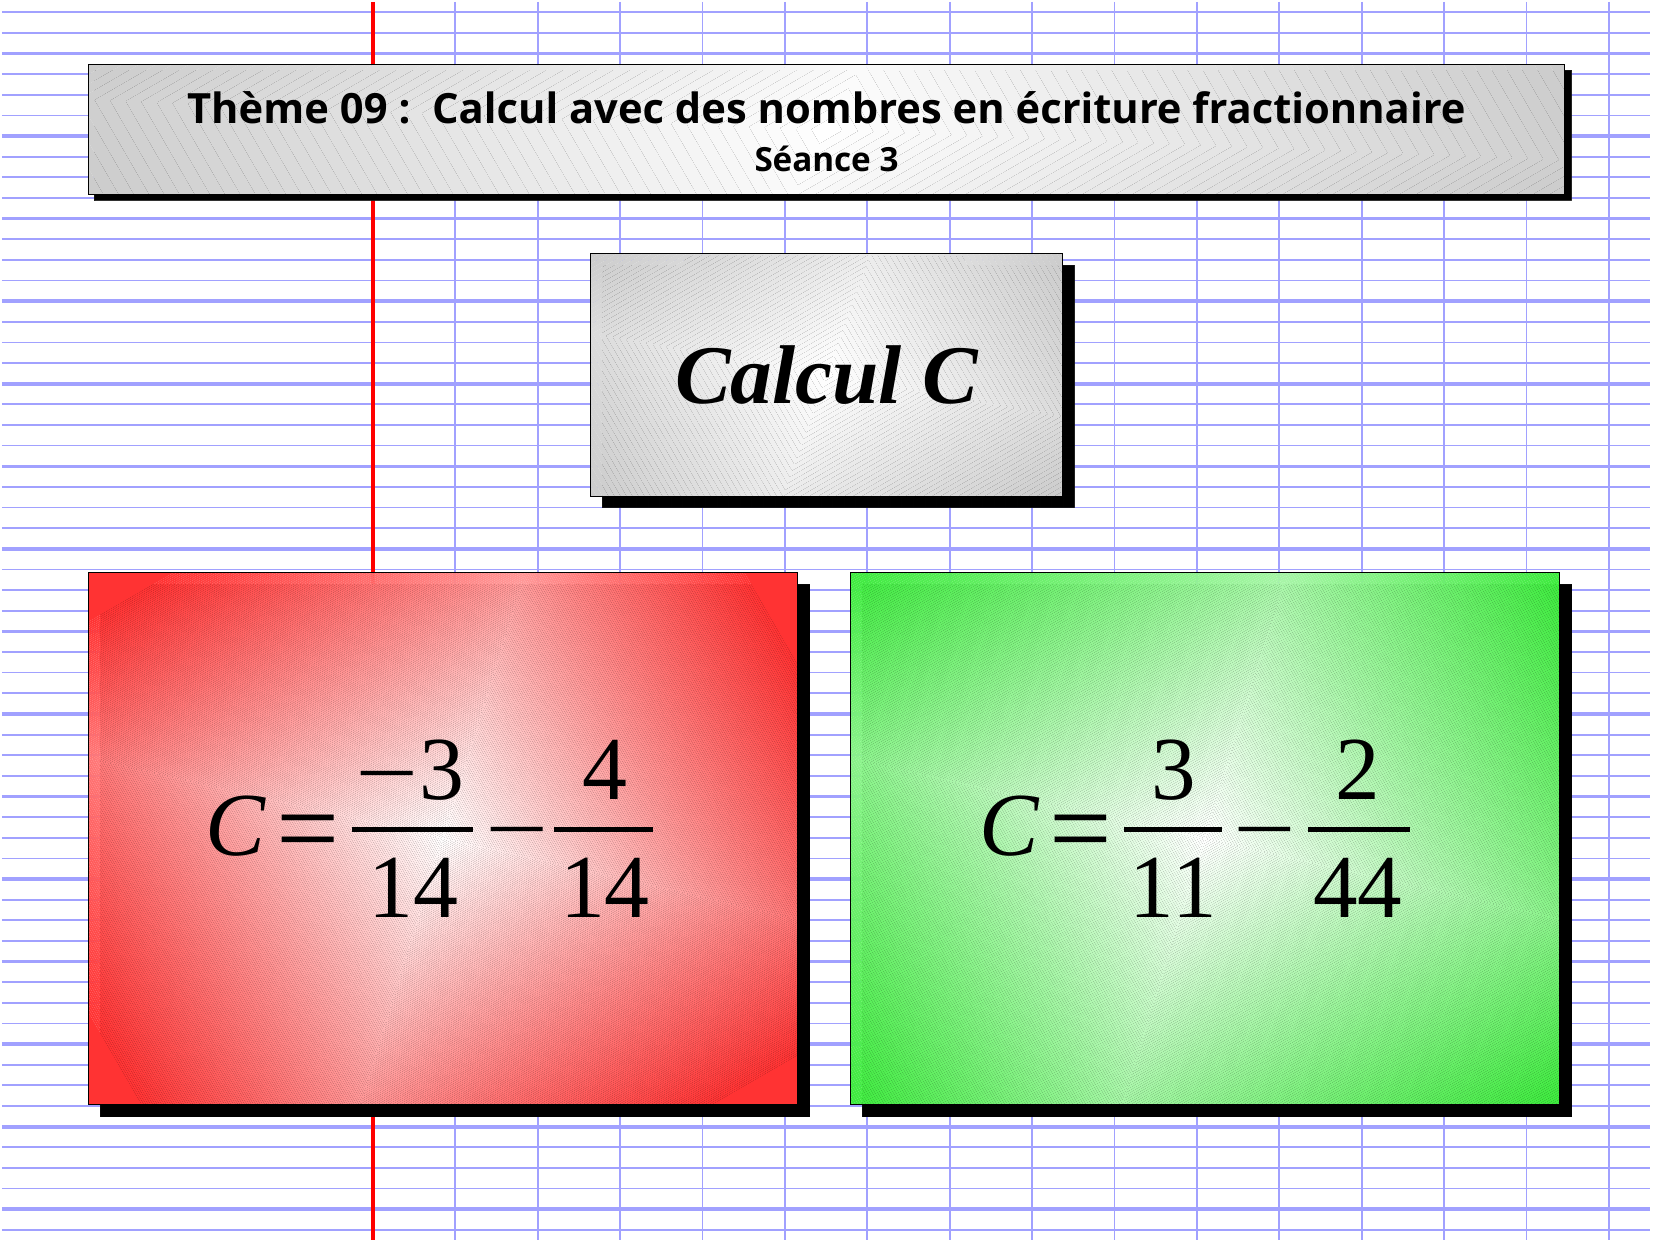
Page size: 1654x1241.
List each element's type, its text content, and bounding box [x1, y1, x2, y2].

chart [183, 720, 681, 940]
text_box Calcul C [590, 253, 1063, 497]
text_box [88, 572, 798, 1105]
chart [956, 720, 1434, 940]
text_box Thème 09 : Calcul avec des nombres en écriture fractionnaire Séance 3 [88, 64, 1565, 195]
picture [0, 0, 1654, 1241]
text_box [850, 572, 1560, 1105]
